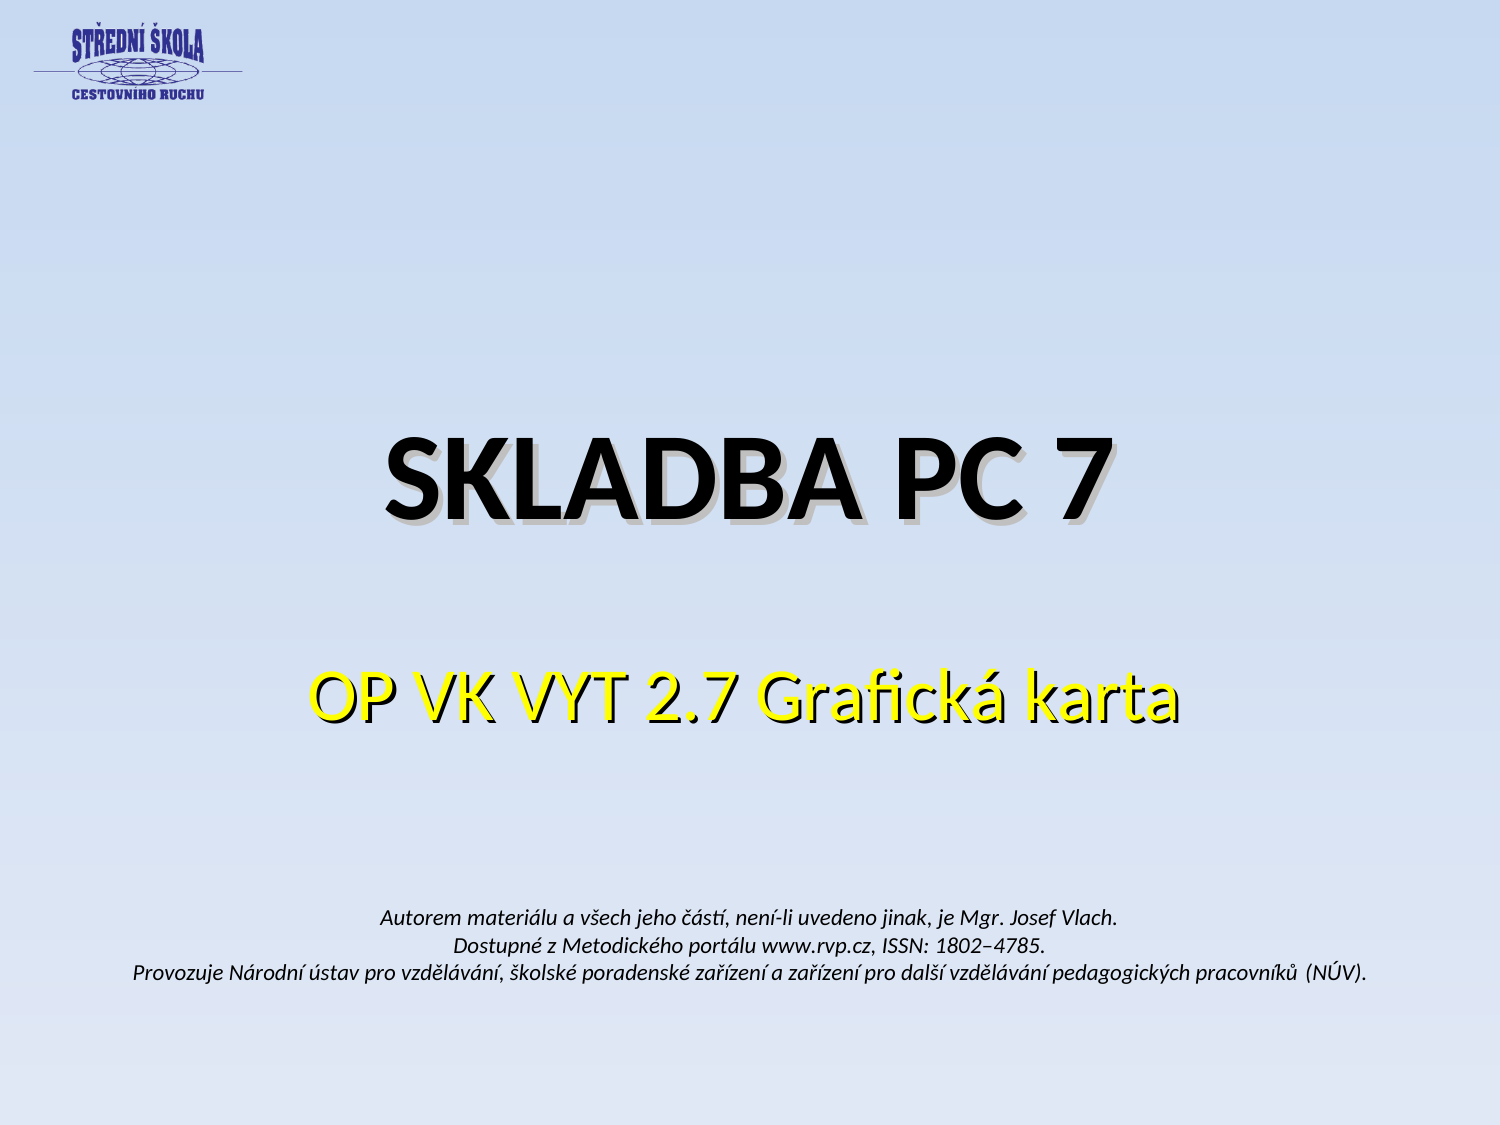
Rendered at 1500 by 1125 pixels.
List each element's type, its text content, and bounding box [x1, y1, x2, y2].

text_box Autorem materiálu a všech jeho částí, není-li uvedeno jinak, je Mgr. Josef Vlach. Dostupné z Metodického portálu www.rvp.cz, ISSN: 1802–4785. Provozuje Národní ústav pro vzdělávání, školské poradenské zařízení a zařízení pro další vzdělávání pedagogických pracovníků (NÚV). [0, 895, 1500, 994]
picture [29, 18, 245, 108]
title SKLADBA PC 7 [112, 349, 1388, 591]
text_box OP VK VYT 2.7 Grafická karta [88, 637, 1400, 823]
